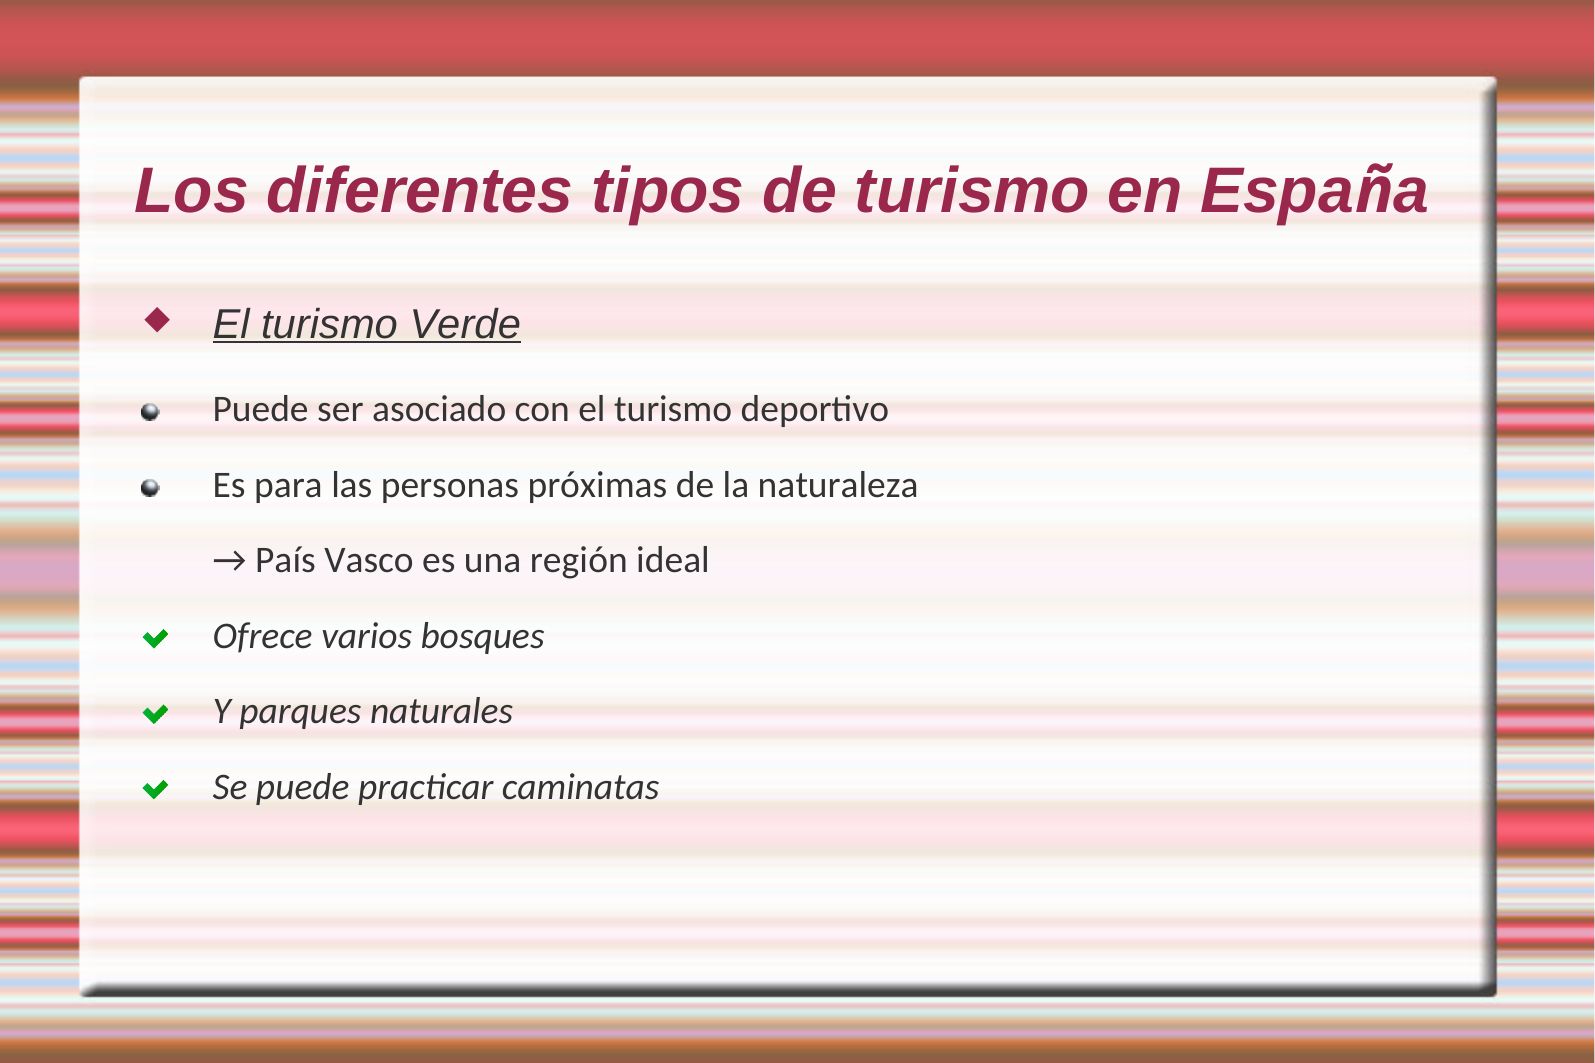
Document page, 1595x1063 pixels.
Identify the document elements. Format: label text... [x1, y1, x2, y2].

title Los diferentes tipos de turismo en España [85, 98, 1479, 276]
list El turismo Verde Puede ser asociado con el turismo deportivo Es para las personas próximas de la naturaleza → País Vasco es una región ideal Ofrece varios bosques Y parques naturales Se puede practicar caminatas [130, 300, 1462, 971]
picture [0, 0, 1595, 1063]
